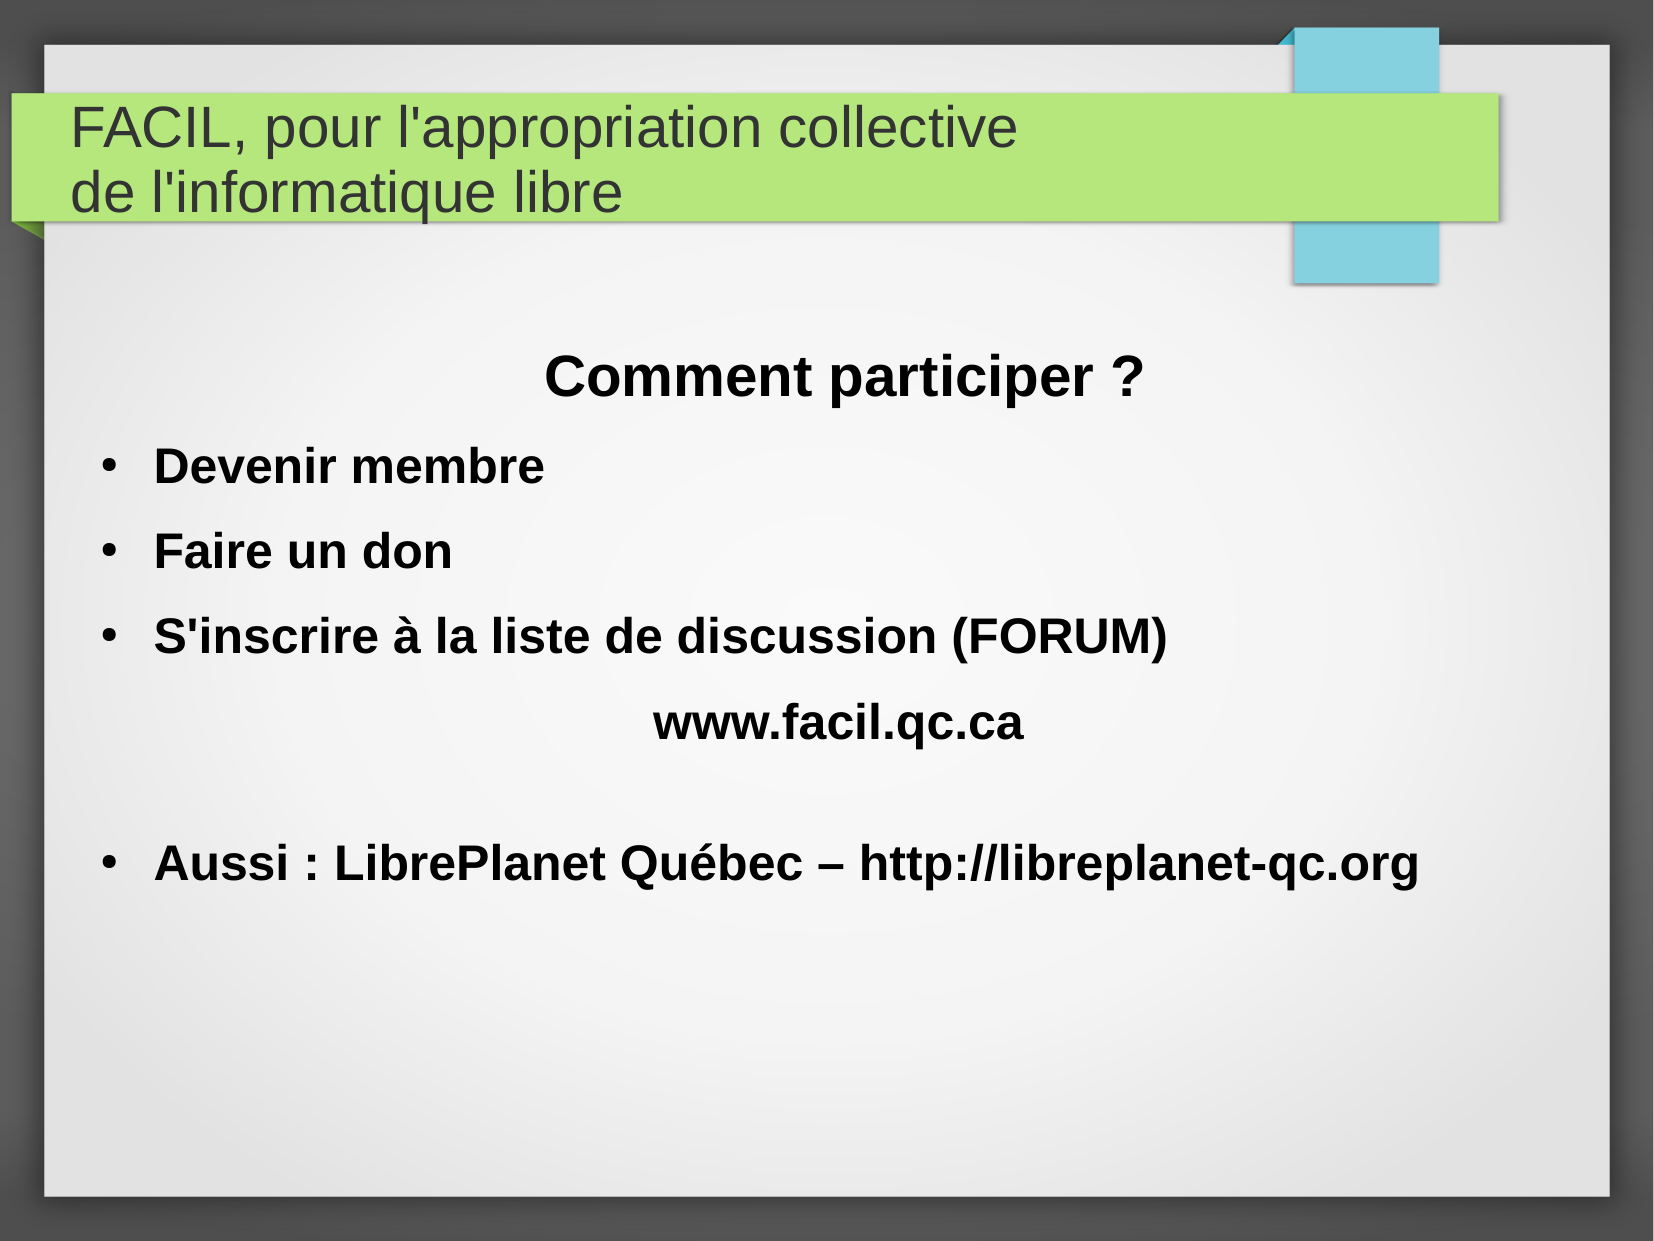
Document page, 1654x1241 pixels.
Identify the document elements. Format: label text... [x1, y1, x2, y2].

list Comment participer ? Devenir membre Faire un don S'inscrire à la liste de discussion (FORUM) www.facil.qc.ca Aussi : LibrePlanet Québec – http://libreplanet-qc.org [82, 343, 1538, 1146]
picture [0, 0, 1654, 1241]
title FACIL, pour l'appropriation collective de l'informatique libre [70, 94, 1229, 225]
